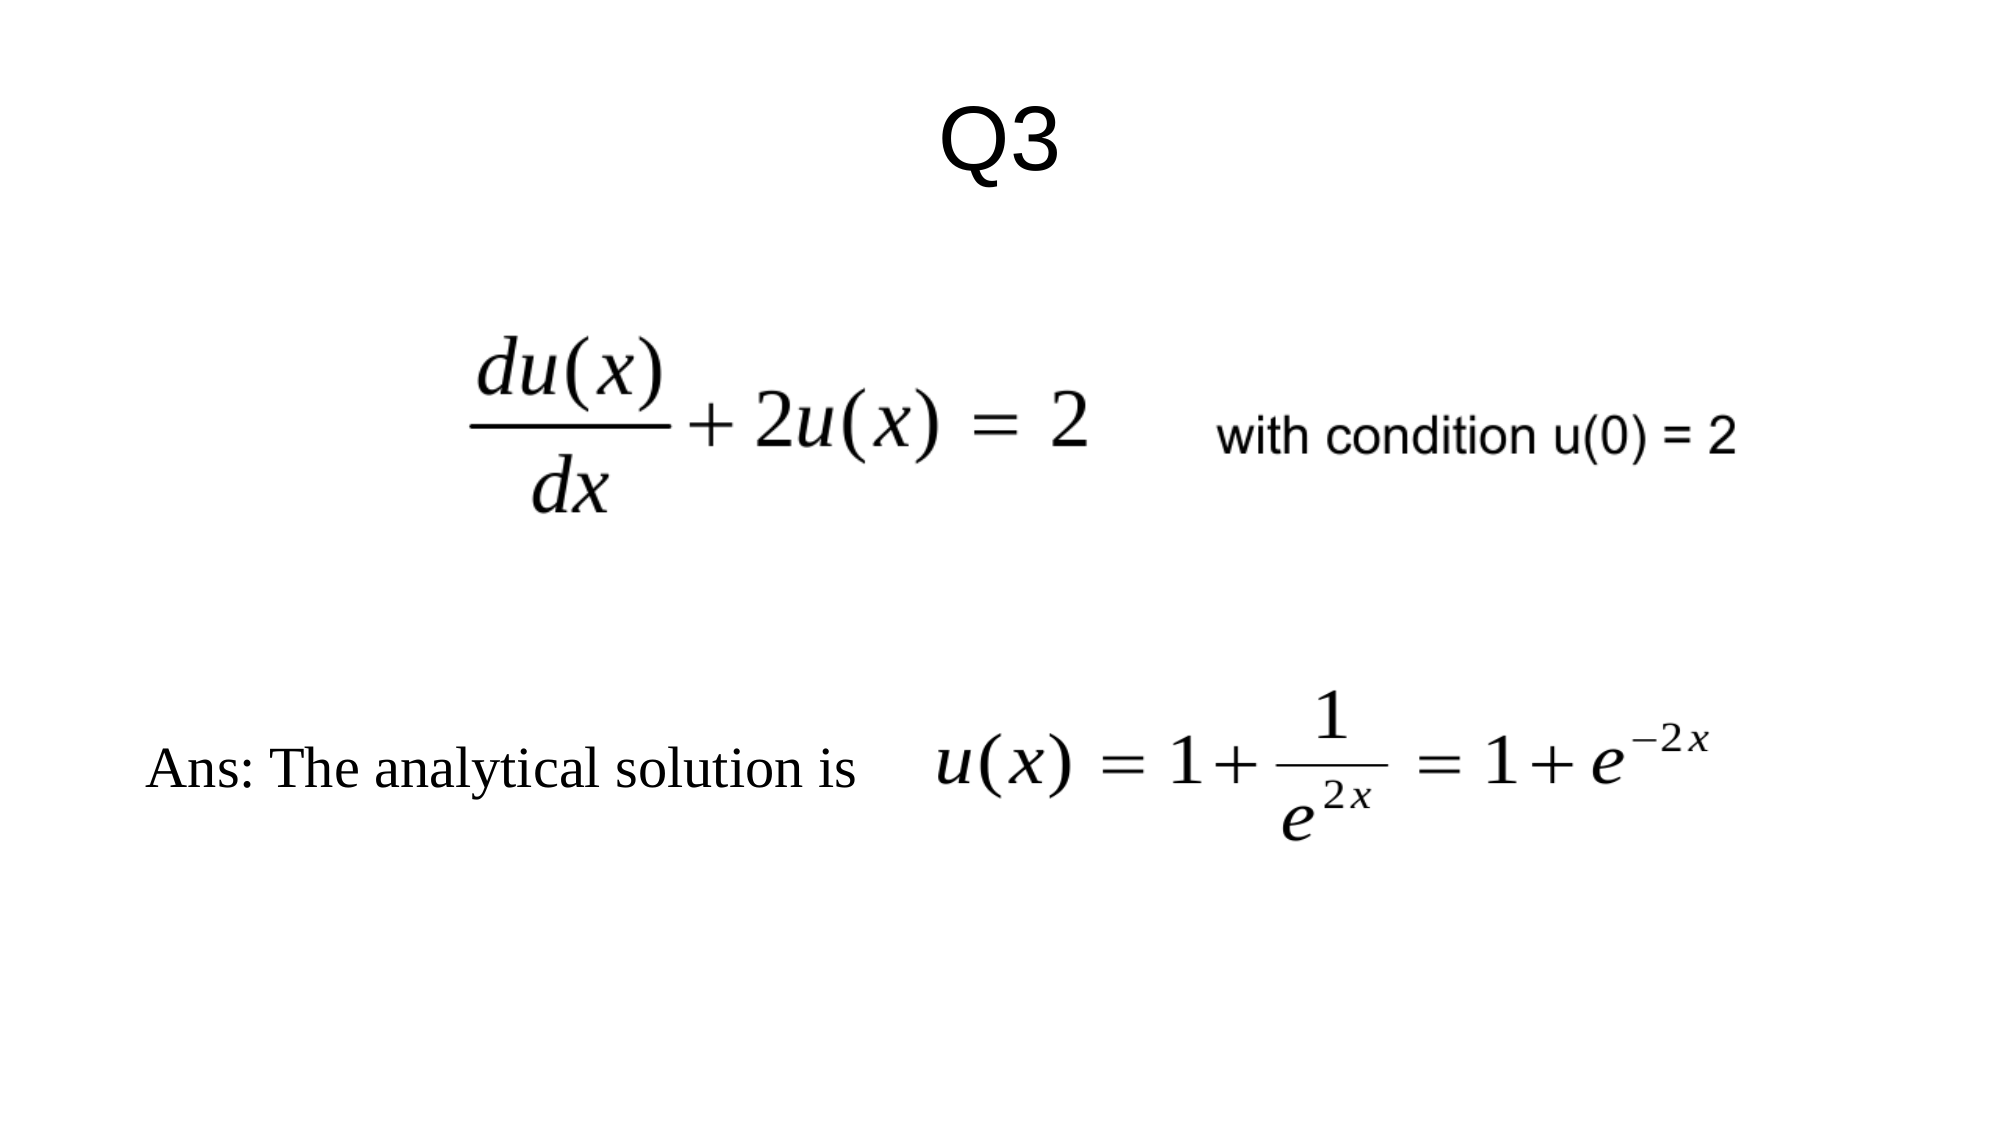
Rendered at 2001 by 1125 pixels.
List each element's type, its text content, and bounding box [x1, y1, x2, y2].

picture [1210, 389, 1771, 476]
picture [915, 674, 1741, 858]
list Ans: The analytical solution is [75, 735, 1936, 1006]
picture [465, 314, 1109, 522]
title Q3 [99, 44, 1900, 233]
